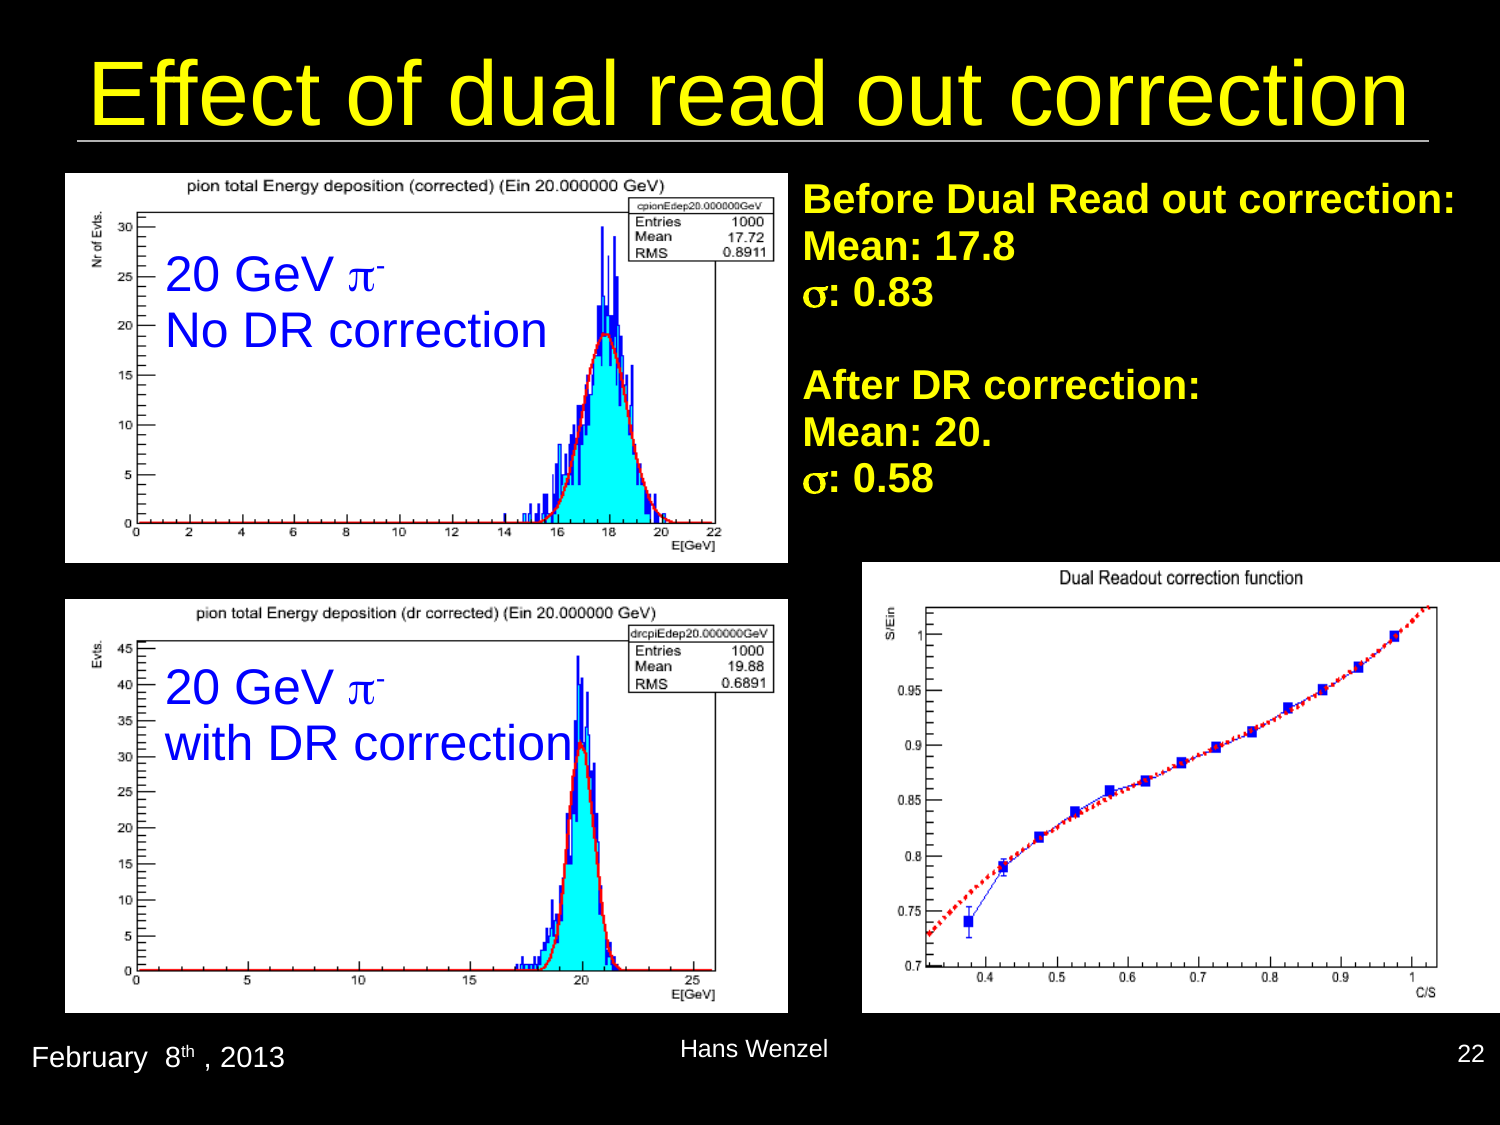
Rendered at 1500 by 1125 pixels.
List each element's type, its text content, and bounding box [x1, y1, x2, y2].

picture [862, 562, 1500, 1013]
picture [65, 173, 788, 563]
title Effect of dual read out correction [75, 0, 1426, 188]
picture [65, 599, 788, 1013]
text_box 20 GeV p- with DR correction [150, 651, 588, 788]
text_box 20 GeV p- No DR correction [150, 239, 563, 376]
text_box Before Dual Read out correction: Mean: 17.8 s: 0.83 After DR correction: Mean: 20. s: 0.58 [787, 168, 1472, 526]
